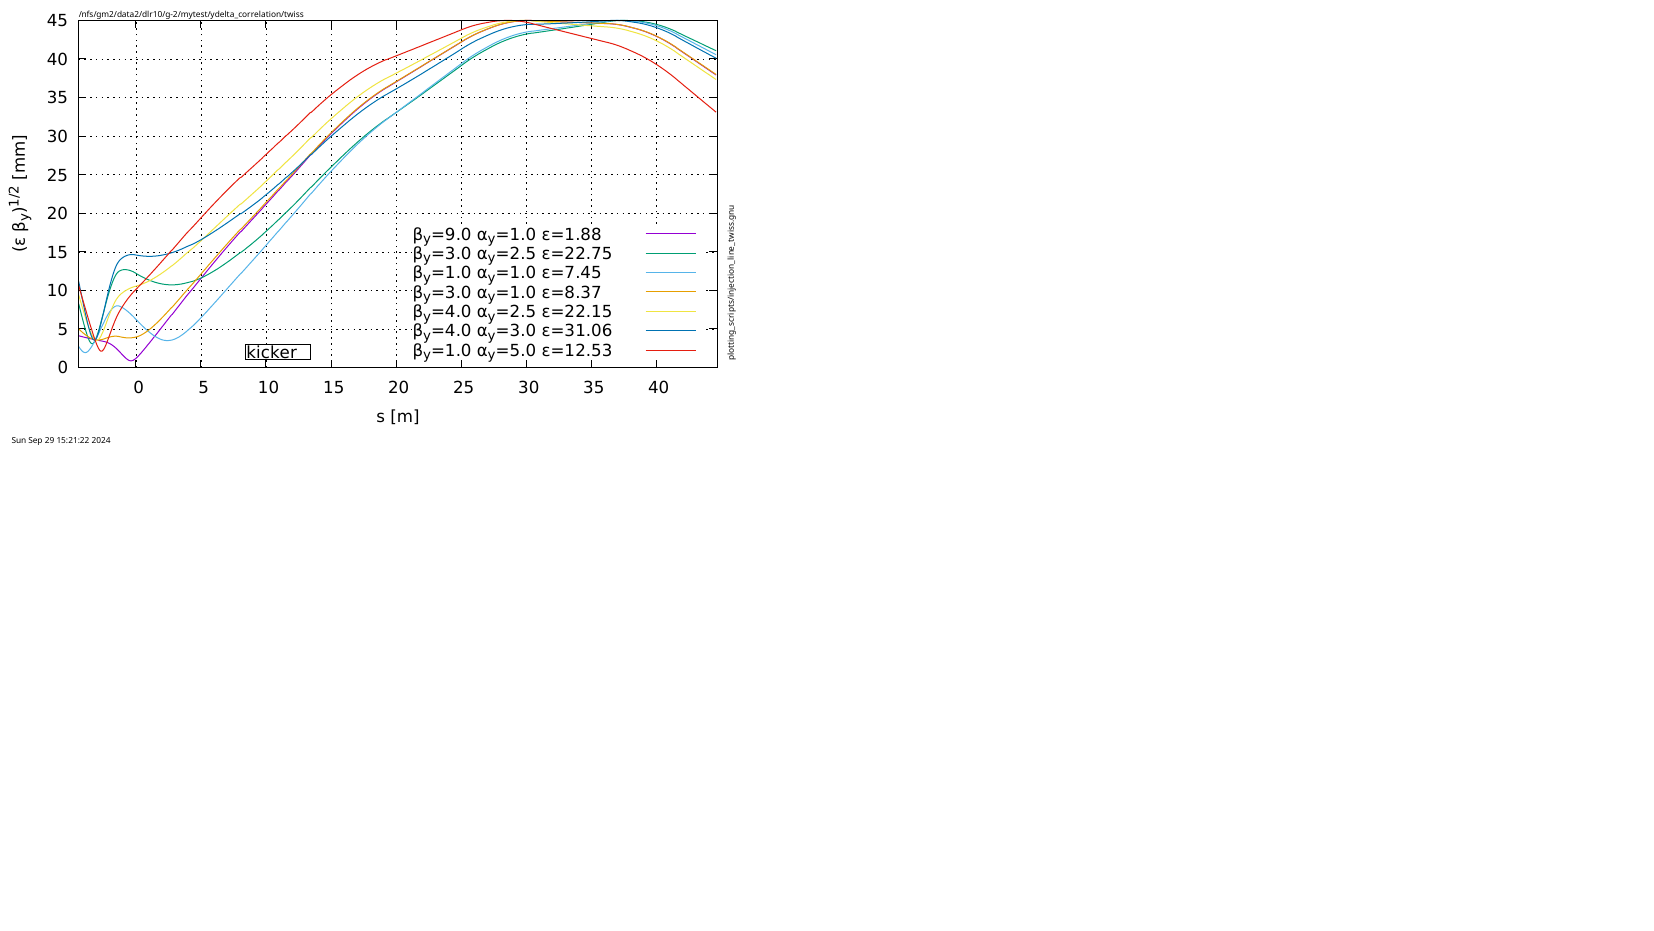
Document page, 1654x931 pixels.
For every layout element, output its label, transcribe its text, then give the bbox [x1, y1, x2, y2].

text_box β [412, 224, 430, 243]
text_box β [412, 243, 430, 263]
text_box =3.0 α [430, 243, 489, 263]
text_box 10 [252, 377, 280, 398]
text_box =4.0 α [430, 321, 489, 340]
text_box [420, 91, 428, 97]
text_box 40 [642, 377, 670, 398]
text_box 15 [317, 377, 345, 398]
text_box [278, 213, 285, 220]
text_box 20 [382, 377, 410, 398]
text_box 35 [41, 88, 69, 108]
text_box =1.0 α [430, 263, 489, 282]
text_box =2.5 ε=22.15 [495, 302, 613, 321]
text_box 0 [52, 358, 69, 378]
text_box /nfs/gm2/data2/dlr10/g-2/mytest/ydelta_correlation/twiss [78, 8, 315, 19]
text_box 25 [41, 165, 69, 186]
text_box plotting_scripts/injection_line_twiss.gnu [725, 197, 736, 361]
text_box s [m] [376, 406, 420, 427]
text_box β [412, 282, 430, 302]
text_box y [487, 347, 502, 363]
text_box [334, 151, 347, 164]
text_box 30 [41, 126, 69, 147]
text_box y [423, 250, 430, 263]
text_box 40 [41, 49, 69, 70]
text_box 0 [128, 377, 145, 398]
text_box [298, 345, 310, 359]
text_box =3.0 α [430, 282, 489, 302]
text_box 25 [447, 377, 475, 398]
text_box y [423, 231, 430, 243]
text_box y [487, 289, 495, 305]
text_box =1.0 ε=8.37 [495, 282, 603, 302]
text_box 20 [41, 204, 69, 224]
text_box y [423, 308, 430, 321]
text_box β [412, 321, 430, 340]
text_box =5.0 ε=12.53 [495, 340, 613, 361]
text_box y [423, 347, 437, 363]
text_box [mm] [9, 134, 29, 186]
text_box ) [9, 197, 29, 214]
text_box 1/2 [6, 185, 22, 208]
text_box y [423, 289, 430, 302]
text_box β [412, 302, 430, 321]
text_box y [423, 328, 430, 340]
text_box kicker [246, 342, 298, 363]
text_box β [412, 263, 430, 282]
text_box =9.0 α [430, 224, 489, 243]
text_box y [423, 270, 430, 282]
text_box β [412, 340, 430, 361]
text_box y [487, 250, 495, 266]
text_box =4.0 α [430, 302, 489, 321]
text_box 5 [52, 319, 69, 340]
text_box 45 [41, 11, 69, 31]
text_box =1.0 ε=1.88 [495, 224, 603, 243]
text_box y [487, 270, 495, 286]
text_box y [487, 308, 495, 325]
text_box [285, 191, 307, 213]
text_box y [487, 328, 495, 344]
text_box =3.0 ε=31.06 [495, 321, 613, 340]
text_box 15 [41, 242, 69, 263]
text_box 10 [41, 281, 69, 301]
text_box Sun Sep 29 15:21:22 2024 [11, 434, 122, 445]
text_box =1.0 ε=7.45 [495, 263, 603, 282]
text_box y [487, 231, 495, 247]
text_box =2.5 ε=22.75 [495, 243, 613, 264]
text_box [264, 227, 271, 233]
text_box 35 [577, 377, 605, 398]
text_box (ε β [9, 221, 29, 253]
text_box 5 [193, 377, 210, 398]
text_box 30 [512, 377, 540, 398]
text_box =1.0 α [430, 340, 489, 361]
text_box y [16, 208, 32, 222]
